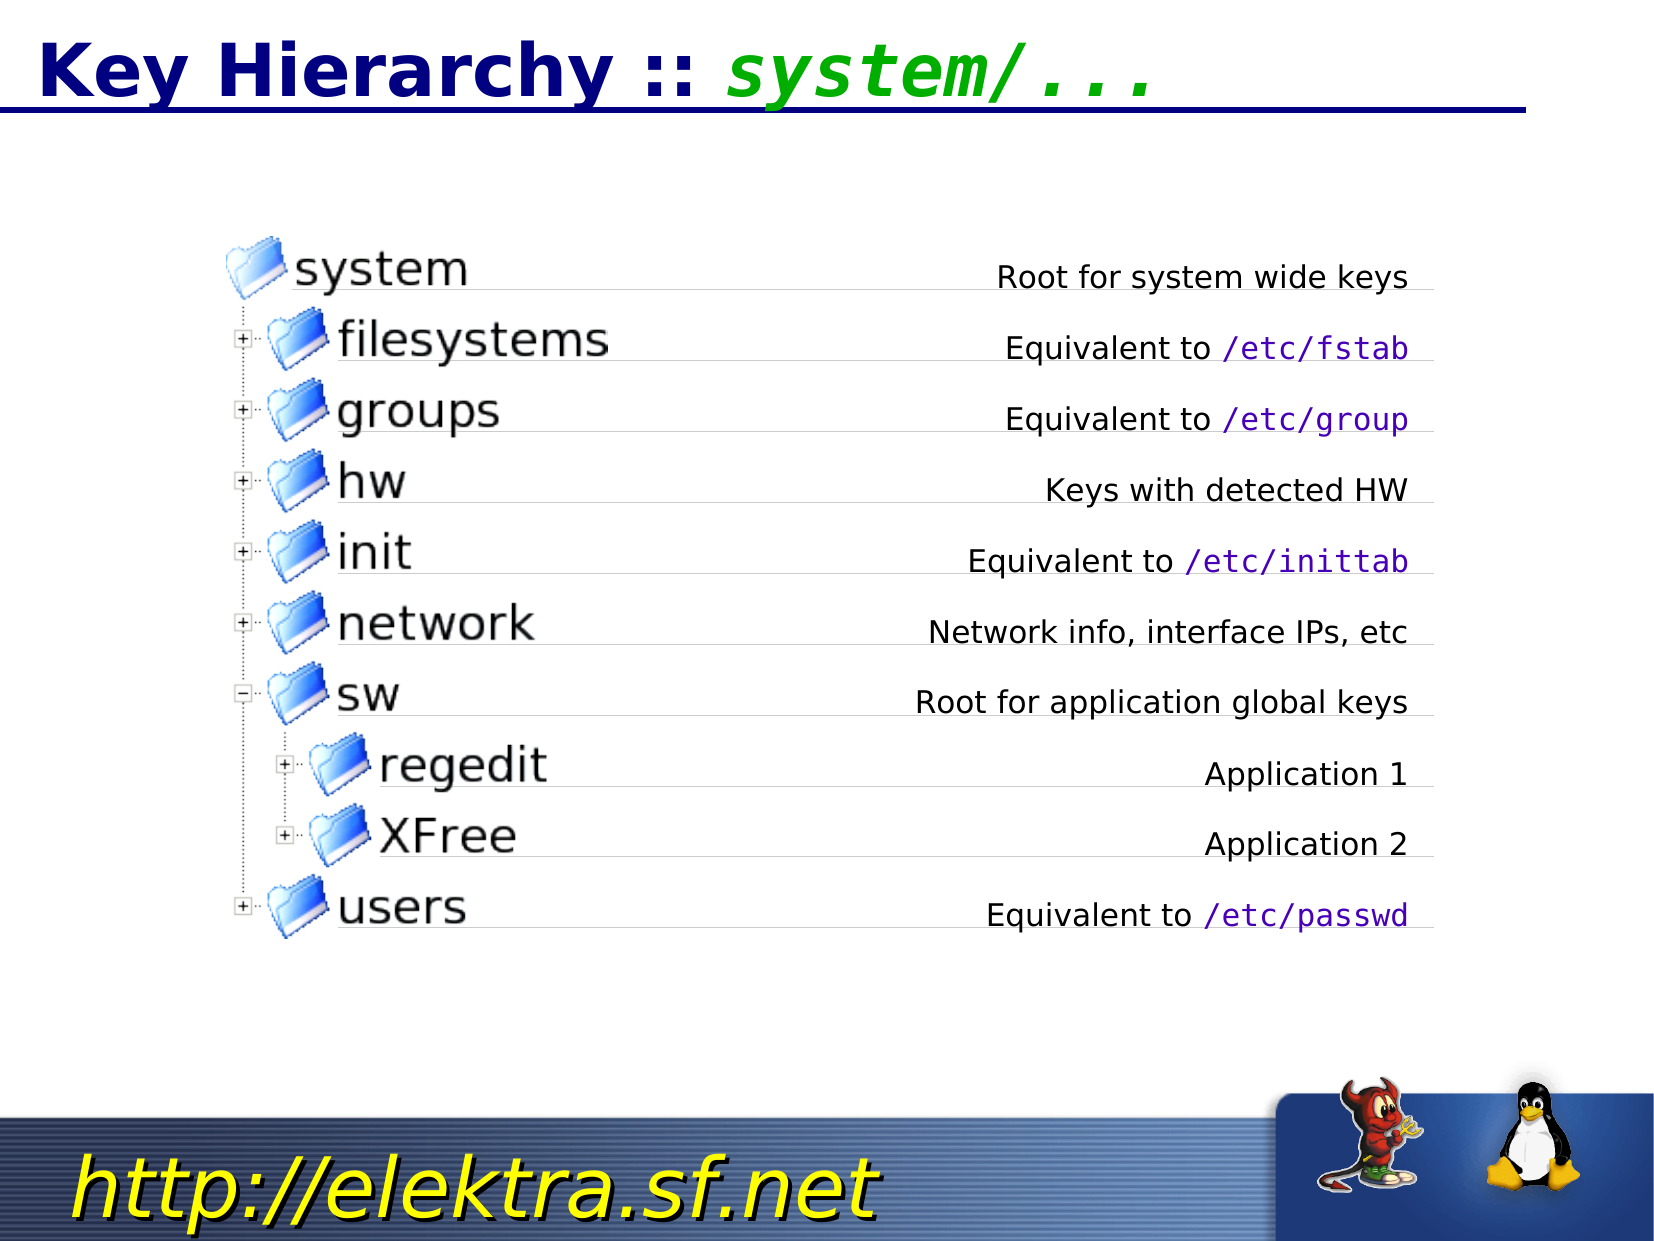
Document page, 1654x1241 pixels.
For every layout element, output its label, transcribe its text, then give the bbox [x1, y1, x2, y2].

picture [0, 1061, 1654, 1241]
text_box Network info, interface IPs, etc [927, 612, 1410, 651]
text_box Application 1 [1204, 754, 1410, 793]
text_box Equivalent to /etc/fstab [1004, 329, 1410, 367]
text_box Root for application global keys [914, 683, 1410, 722]
text_box Key Hierarchy :: system/... [21, 14, 1611, 126]
picture [226, 236, 608, 939]
text_box Equivalent to /etc/passwd [985, 896, 1410, 935]
text_box Equivalent to /etc/inittab [966, 541, 1410, 580]
text_box Application 2 [1204, 825, 1410, 864]
text_box Equivalent to /etc/group [1004, 399, 1410, 438]
text_box Keys with detected HW [1044, 470, 1410, 509]
text_box Root for system wide keys [996, 258, 1410, 296]
